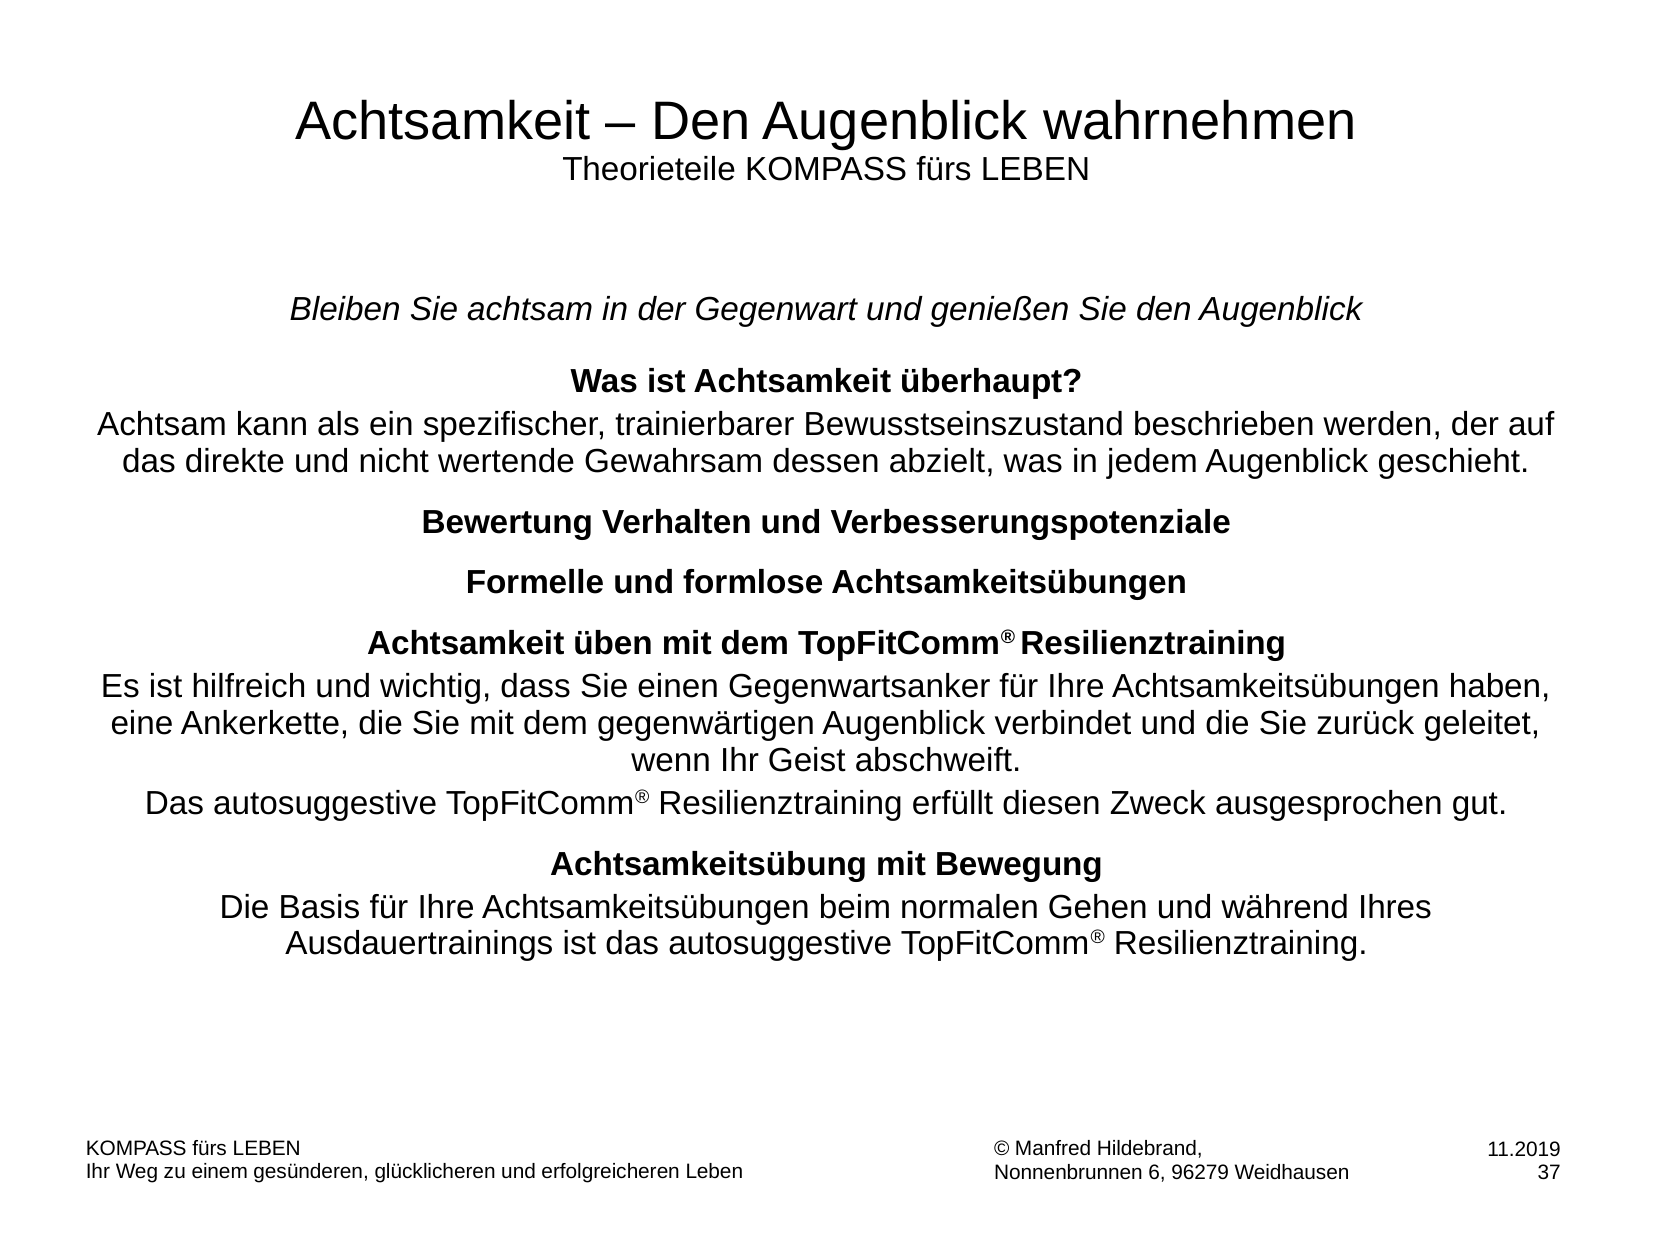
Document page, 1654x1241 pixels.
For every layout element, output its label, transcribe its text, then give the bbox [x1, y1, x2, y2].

text_box © Manfred Hildebrand, Nonnenbrunnen 6, 96279 Weidhausen [979, 1118, 1389, 1203]
text_box 11.2019 37 [1405, 1118, 1576, 1203]
title Achtsamkeit – Den Augenblick wahrnehmen Theorieteile KOMPASS fürs LEBEN [82, 49, 1571, 257]
text_box KOMPASS fürs LEBEN Ihr Weg zu einem gesünderen, glücklicheren und erfolgreicheren Leben [70, 1118, 964, 1202]
list Bleiben Sie achtsam in der Gegenwart und genießen Sie den Augenblick Was ist Achtsamkeit überhaupt? Achtsam kann als ein spezifischer, trainierbarer Bewusstseinszustand beschrieben werden, der auf das direkte und nicht wertende Gewahrsam dessen abzielt, was in jedem Augenblick geschieht. Bewertung Verhalten und Verbesserungspotenziale Formelle und formlose Achtsamkeitsübungen Achtsamkeit üben mit dem TopFitComm® Resilienztraining Es ist hilfreich und wichtig, dass Sie einen Gegenwartsanker für Ihre Achtsamkeitsübungen haben, eine Ankerkette, die Sie mit dem gegenwärtigen Augenblick verbindet und die Sie zurück geleitet, wenn Ihr Geist abschweift. Das autosuggestive TopFitComm® Resilienztraining erfüllt diesen Zweck ausgesprochen gut. Achtsamkeitsübung mit Bewegung Die Basis für Ihre Achtsamkeitsübungen beim normalen Gehen und während Ihres Ausdauertrainings ist das autosuggestive TopFitComm® Resilienztraining. [82, 290, 1571, 1109]
